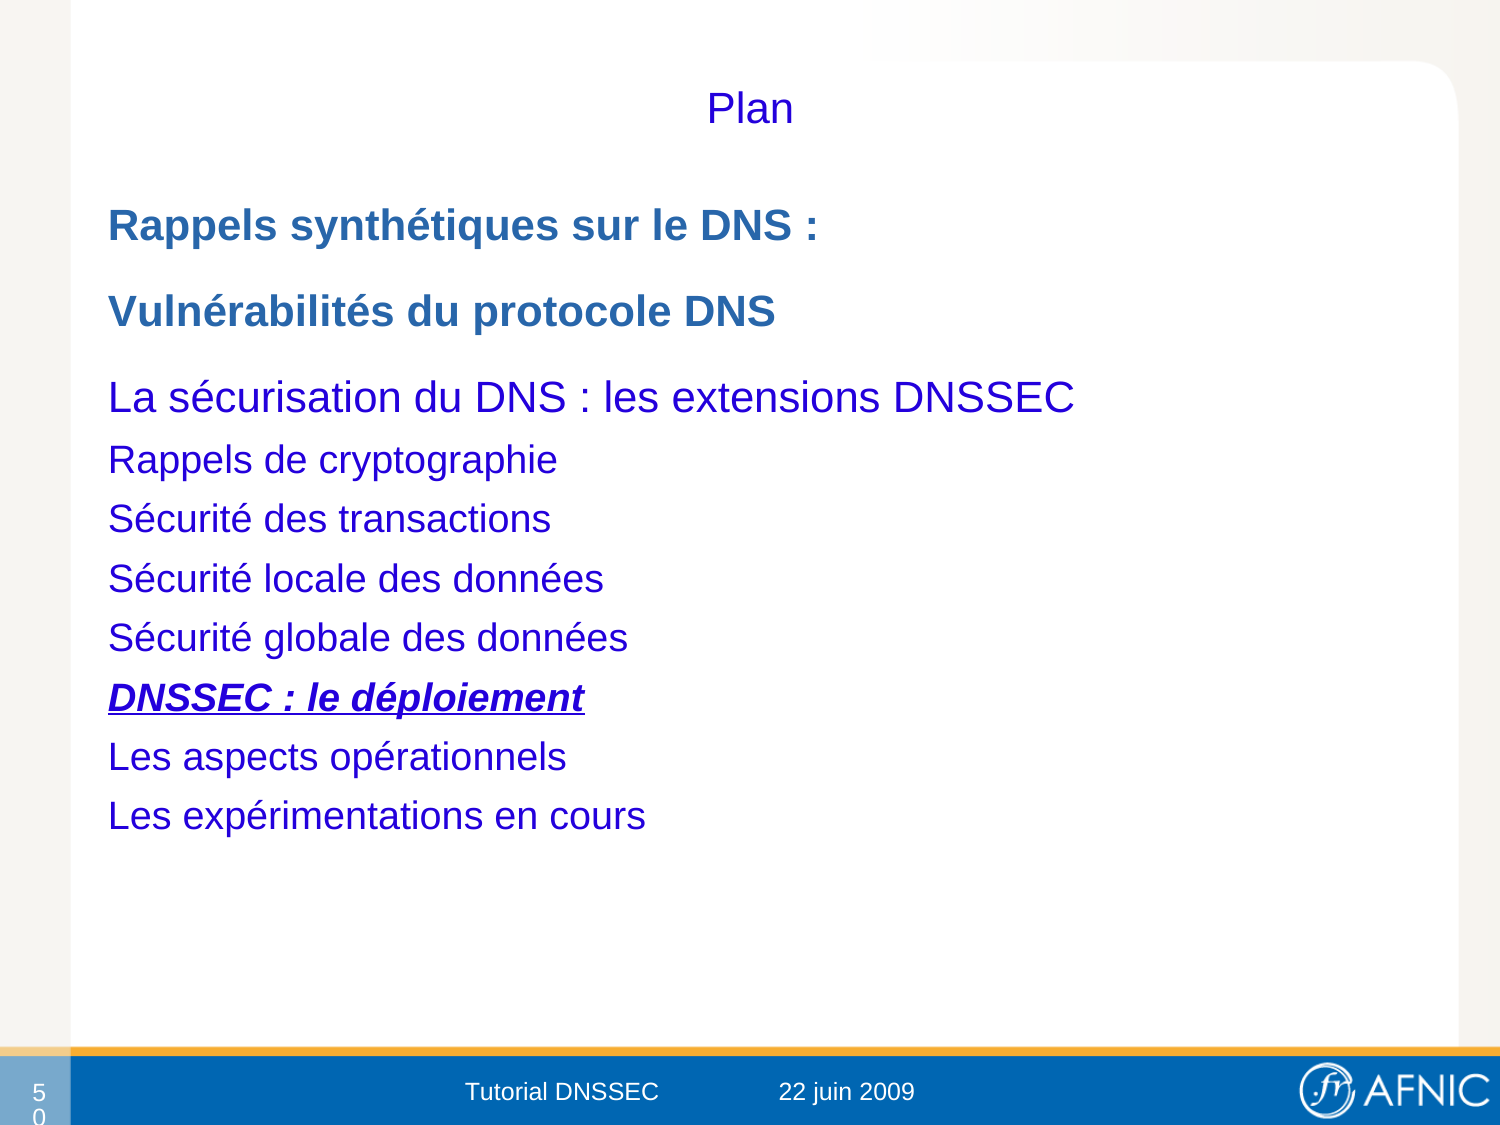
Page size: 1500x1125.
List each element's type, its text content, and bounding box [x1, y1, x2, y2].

title Plan [110, 19, 1391, 192]
picture [0, 0, 1500, 1125]
list Rappels synthétiques sur le DNS : Vulnérabilités du protocole DNS La sécurisation du DNS : les extensions DNSSEC Rappels de cryptographie Sécurité des transactions Sécurité locale des données Sécurité globale des données DNSSEC : le déploiement Les aspects opérationnels Les expérimentations en cours [108, 192, 1433, 1004]
picture [35, 1110, 43, 1124]
